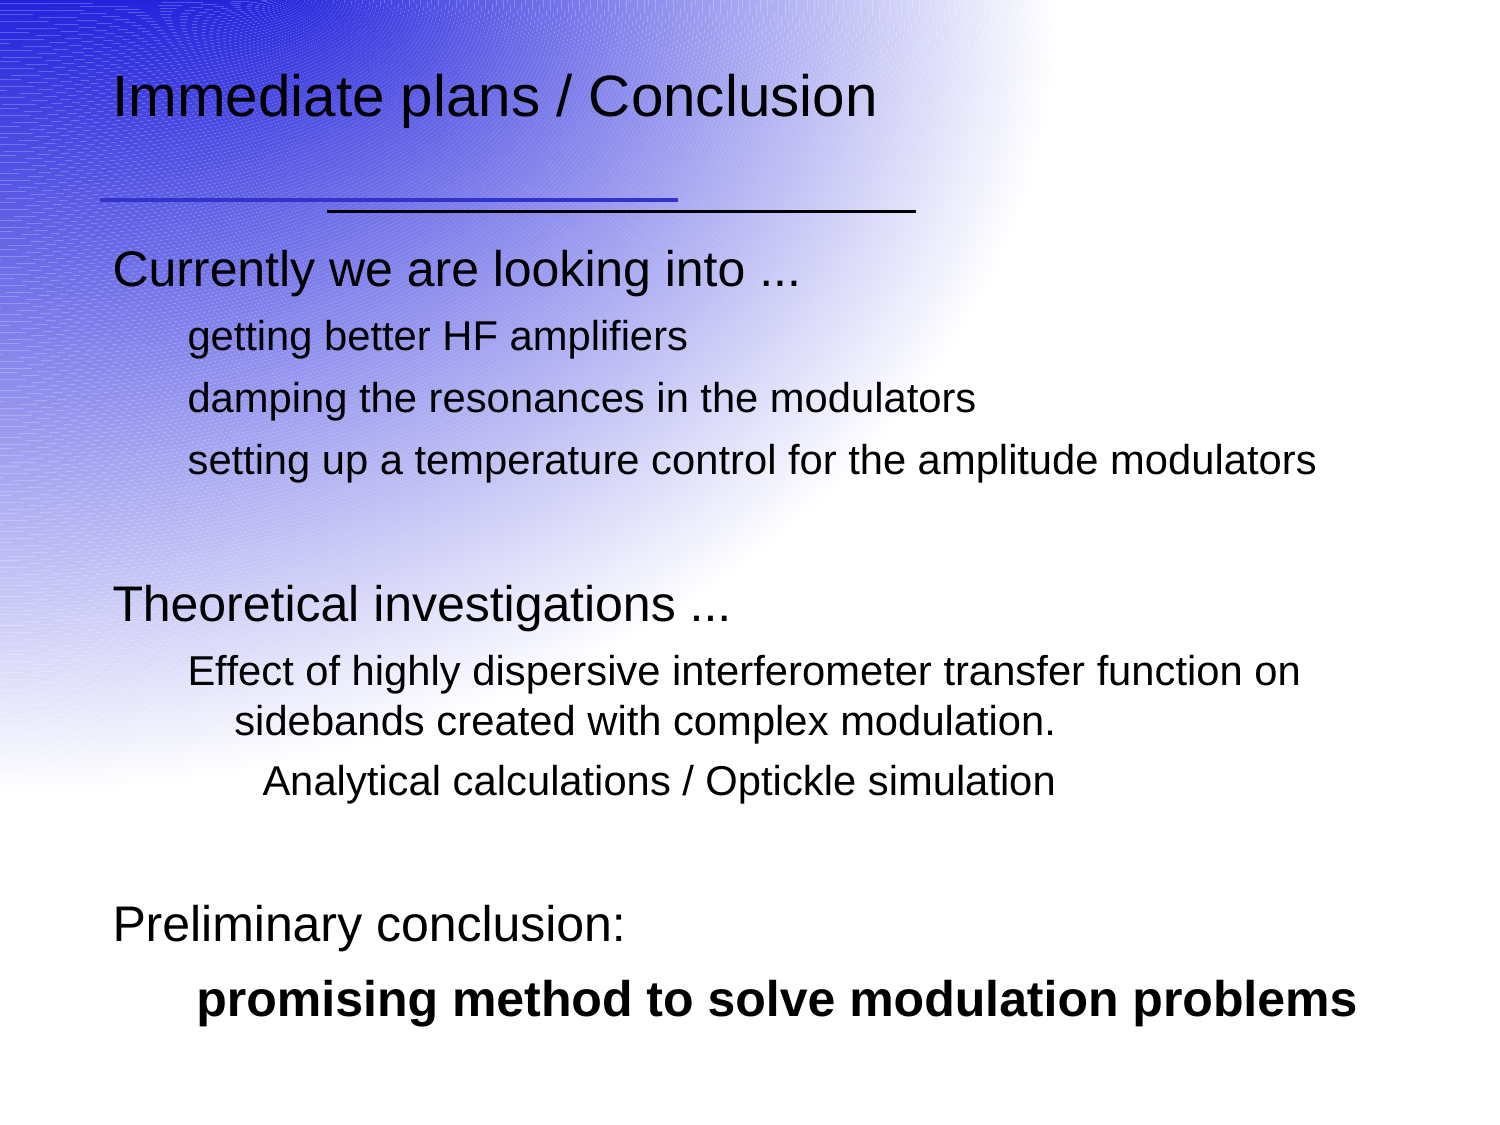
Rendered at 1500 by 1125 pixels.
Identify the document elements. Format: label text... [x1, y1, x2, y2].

title Immediate plans / Conclusion [112, 24, 1388, 163]
list Currently we are looking into ... getting better HF amplifiers damping the resonances in the modulators setting up a temperature control for the amplitude modulators Theoretical investigations ... Effect of highly dispersive interferometer transfer function on sidebands created with complex modulation. Analytical calculations / Optickle simulation Preliminary conclusion: promising method to solve modulation problems [112, 237, 1388, 1027]
